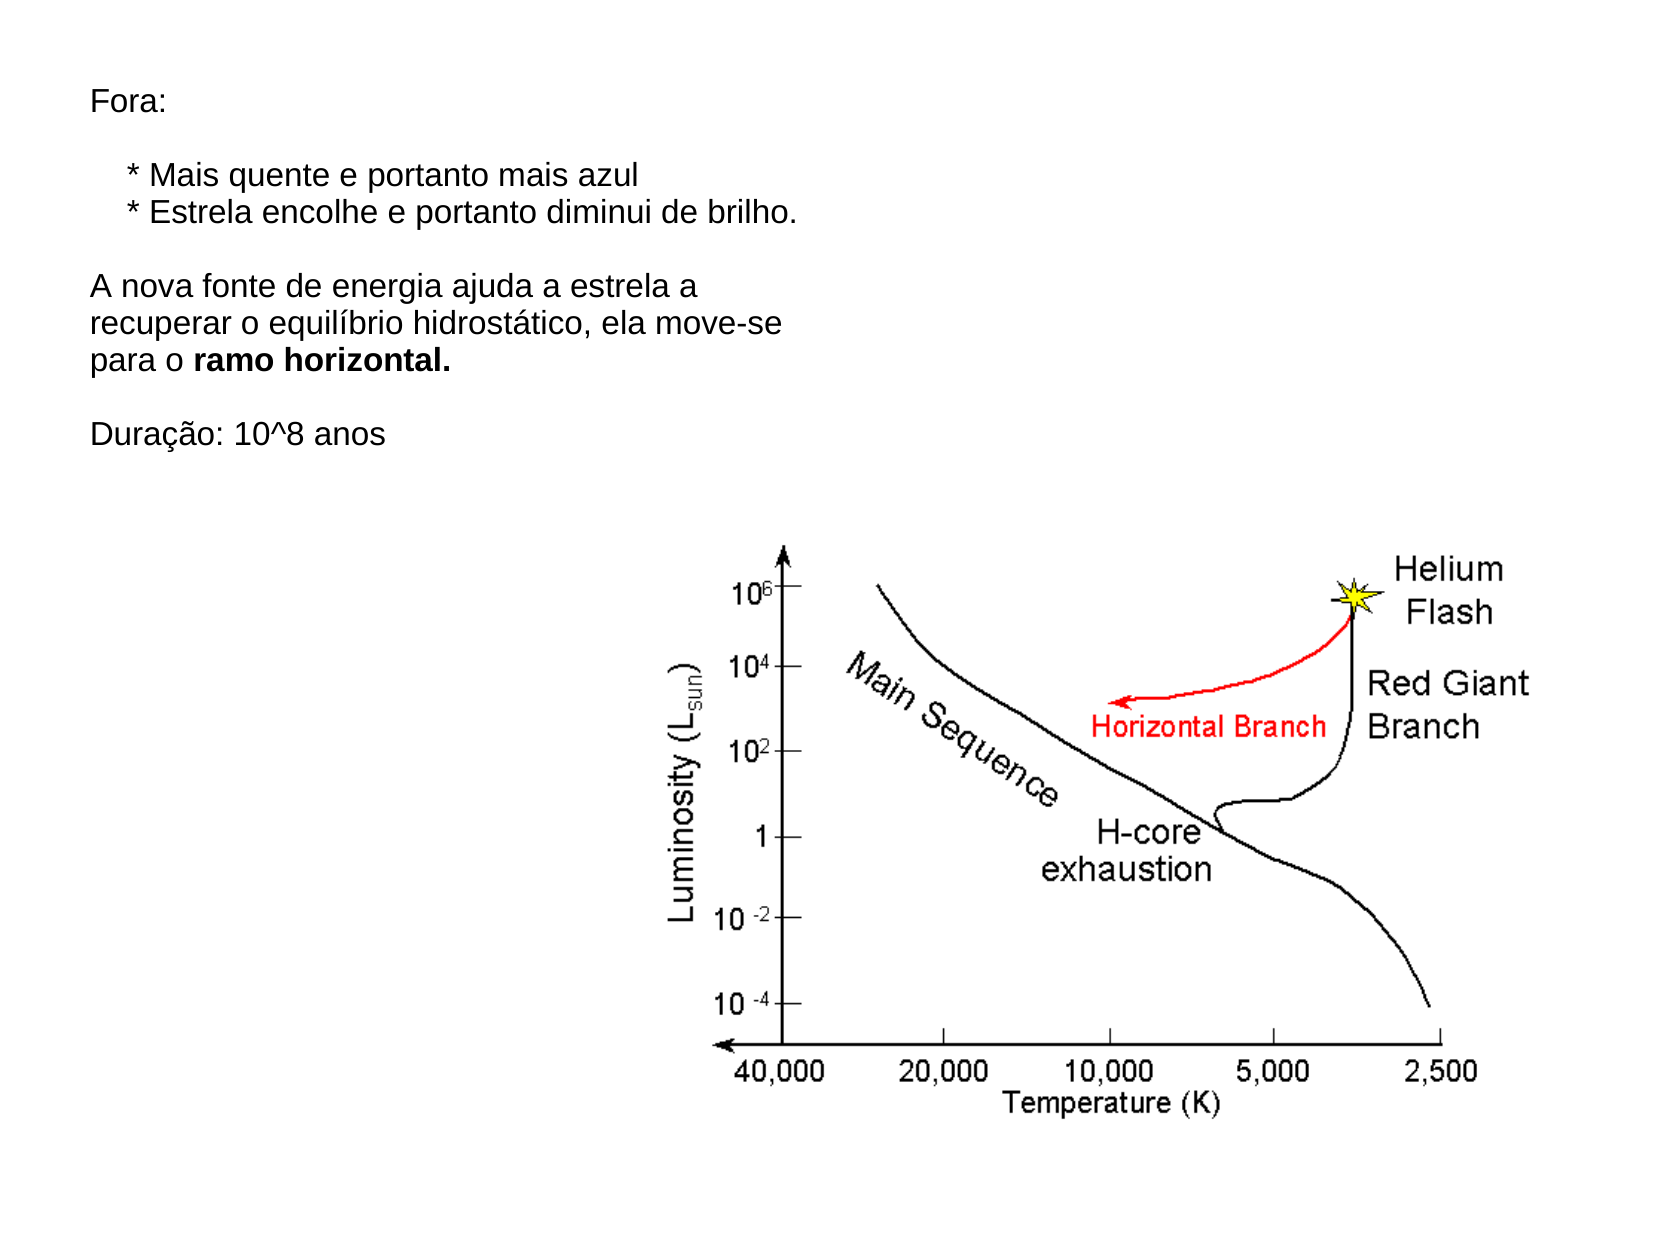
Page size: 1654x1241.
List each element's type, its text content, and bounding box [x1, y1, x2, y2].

picture [659, 538, 1538, 1126]
text_box Fora: * Mais quente e portanto mais azul * Estrela encolhe e portanto diminui de brilho. A nova fonte de energia ajuda a estrela a recuperar o equilíbrio hidrostático, ela move-se para o ramo horizontal. Duração: 10^8 anos [75, 75, 826, 461]
